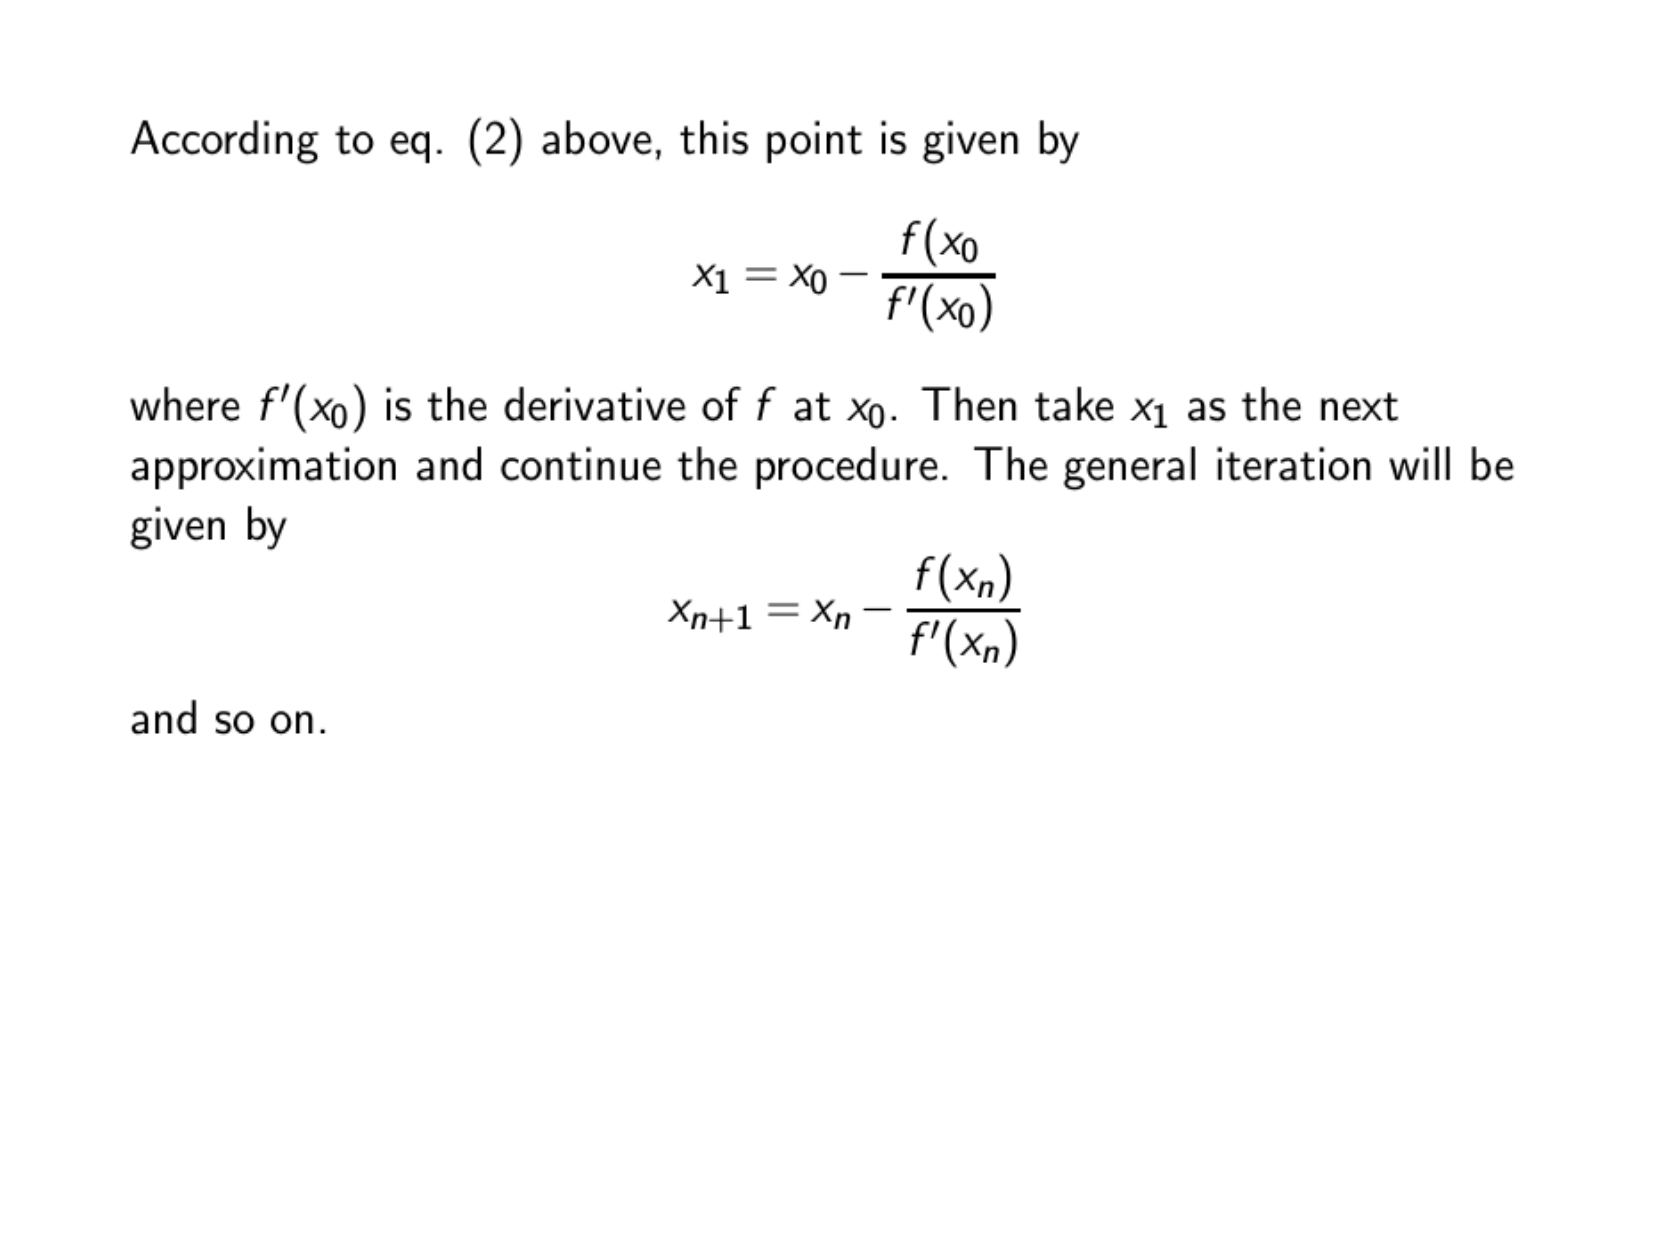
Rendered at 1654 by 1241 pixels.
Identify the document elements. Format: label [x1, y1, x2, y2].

picture [120, 89, 1591, 856]
